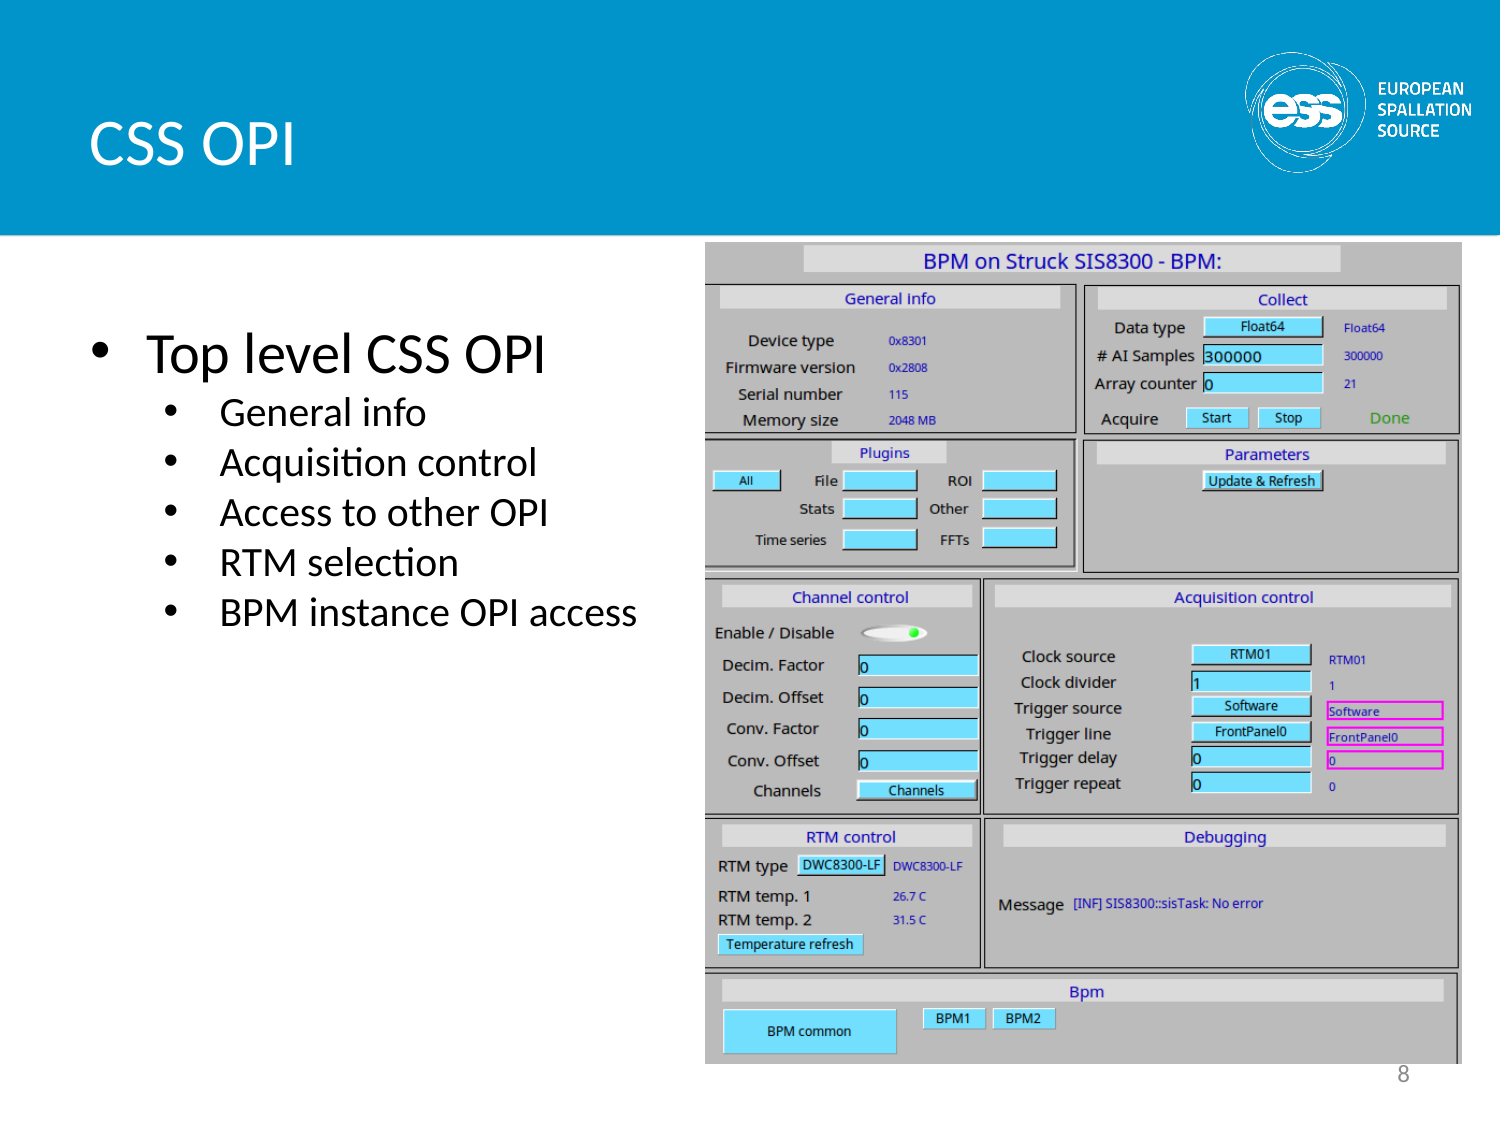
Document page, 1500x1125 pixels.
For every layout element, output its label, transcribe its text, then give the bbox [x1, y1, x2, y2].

text_box <number> [1074, 1064, 1425, 1103]
text_box Top level CSS OPI General info Acquisition control Access to other OPI RTM selection BPM instance OPI access [75, 262, 691, 1065]
picture [1418, 104, 1423, 115]
picture [1443, 86, 1450, 93]
picture [1379, 83, 1385, 94]
text_box CSS OPI [75, 45, 1246, 233]
picture [1432, 125, 1438, 136]
picture [1454, 83, 1458, 94]
picture [1422, 125, 1428, 134]
picture [1409, 104, 1415, 115]
picture [1423, 83, 1430, 94]
picture [1436, 104, 1444, 115]
picture [705, 242, 1462, 1064]
picture [1389, 104, 1393, 115]
picture [1264, 94, 1342, 127]
picture [1400, 83, 1407, 94]
picture [1398, 109, 1406, 115]
